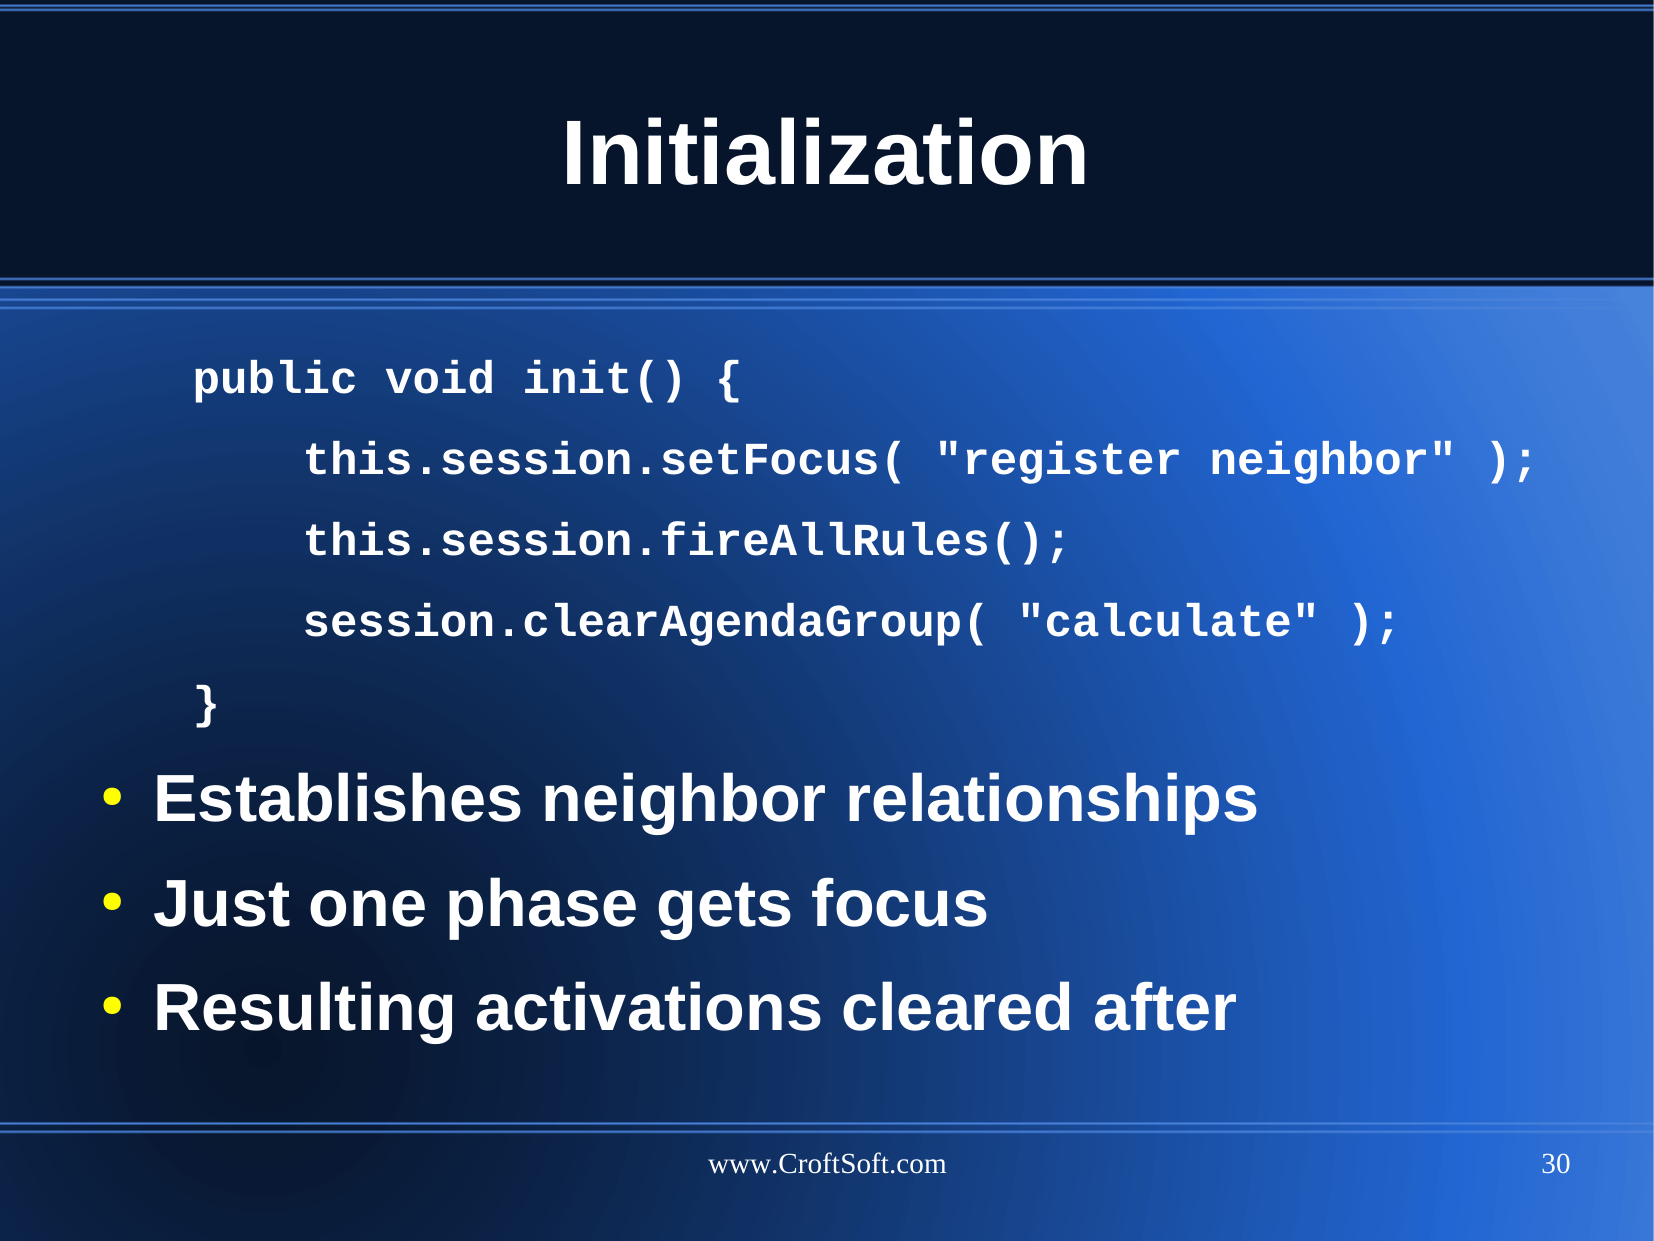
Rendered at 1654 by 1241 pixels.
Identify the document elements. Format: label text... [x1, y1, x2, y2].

picture [0, 0, 1654, 1241]
title Initialization [82, 49, 1571, 257]
list public void init() { this.session.setFocus( "register neighbor" ); this.session.fireAllRules(); session.clearAgendaGroup( "calculate" ); } Establishes neighbor relationships Just one phase gets focus Resulting activations cleared after [82, 355, 1571, 1058]
